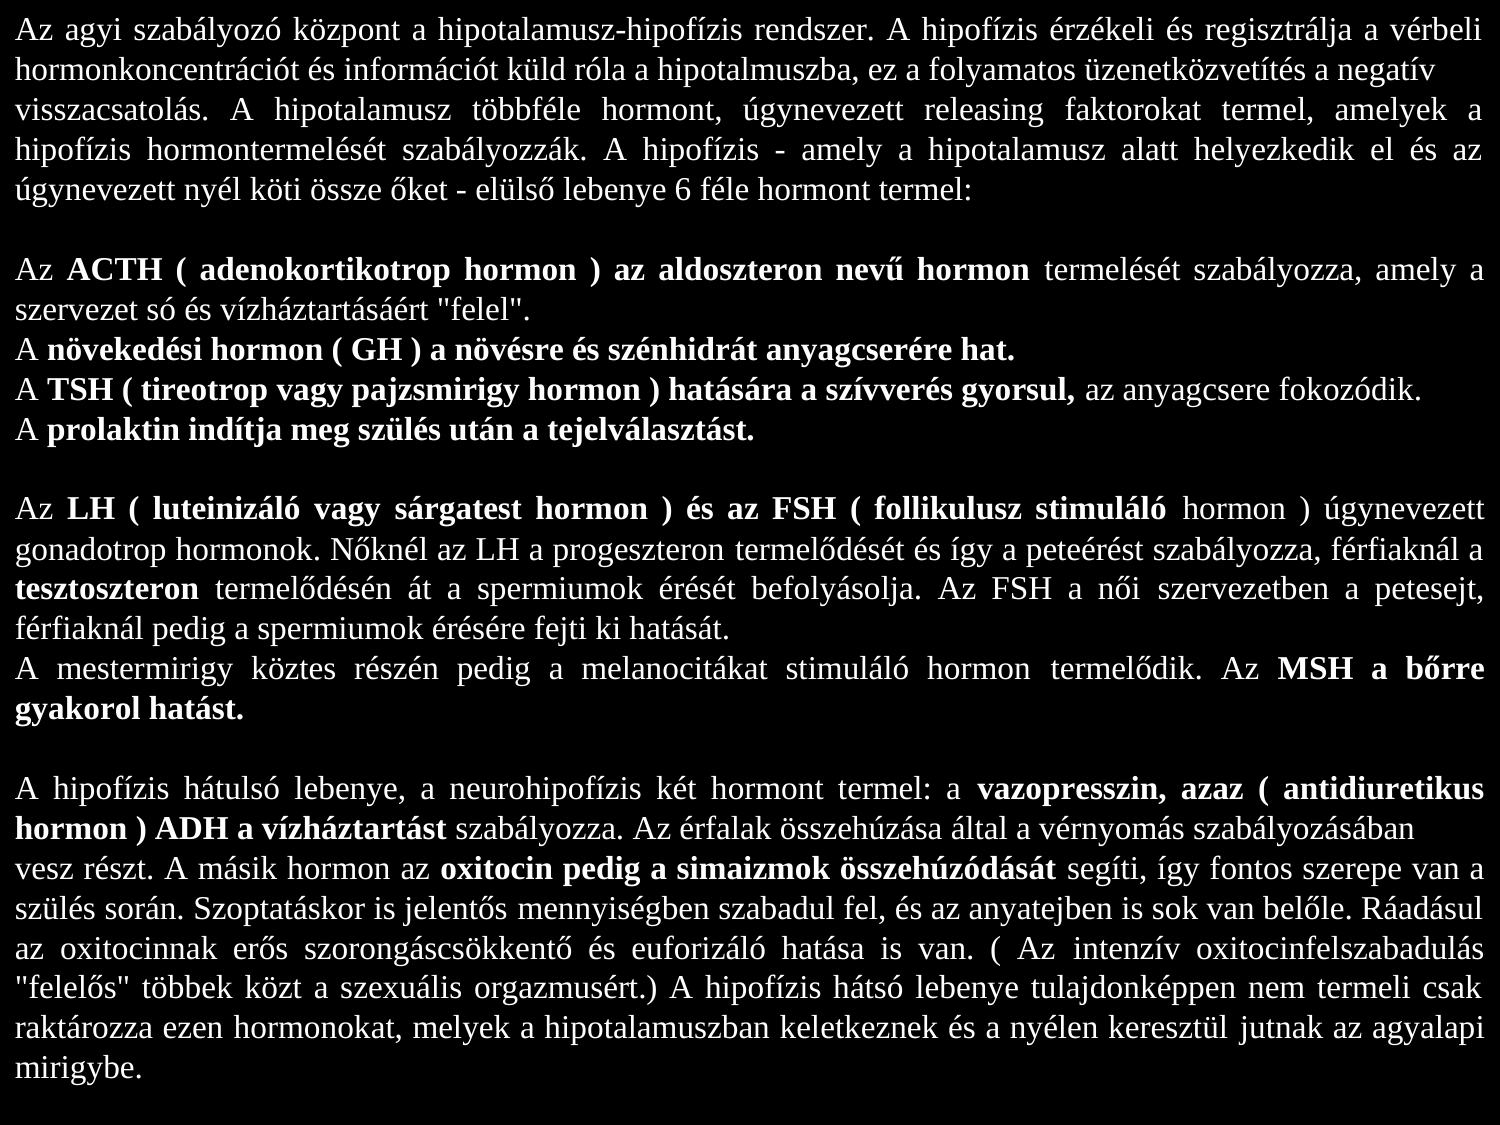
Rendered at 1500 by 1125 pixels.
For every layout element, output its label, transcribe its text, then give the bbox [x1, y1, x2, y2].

text_box Az agyi szabályozó központ a hipotalamusz-hipofízis rendszer. A hipofízis érzékeli és regisztrálja a vérbeli hormonkoncentrációt és információt küld róla a hipotalmuszba, ez a folyamatos üzenetközvetítés a negatív visszacsatolás. A hipotalamusz többféle hormont, úgynevezett releasing faktorokat termel, amelyek a hipofízis hormontermelését szabályozzák. A hipofízis - amely a hipotalamusz alatt helyezkedik el és az úgynevezett nyél köti össze őket - elülső lebenye 6 féle hormont termel: Az ACTH ( adenokortikotrop hormon ) az aldoszteron nevű hormon termelését szabályozza, amely a szervezet só és vízháztartásáért "felel". A növekedési hormon ( GH ) a növésre és szénhidrát anyagcserére hat. A TSH ( tireotrop vagy pajzsmirigy hormon ) hatására a szívverés gyorsul, az anyagcsere fokozódik. A prolaktin indítja meg szülés után a tejelválasztást. Az LH ( luteinizáló vagy sárgatest hormon ) és az FSH ( follikulusz stimuláló hormon ) úgynevezett gonadotrop hormonok. Nőknél az LH a progeszteron termelődését és így a peteérést szabályozza, férfiaknál a tesztoszteron termelődésén át a spermiumok érését befolyásolja. Az FSH a női szervezetben a petesejt, férfiaknál pedig a spermiumok érésére fejti ki hatását. A mestermirigy köztes részén pedig a melanocitákat stimuláló hormon termelődik. Az MSH a bőrre gyakorol hatást. A hipofízis hátulsó lebenye, a neurohipofízis két hormont termel: a vazopresszin, azaz ( antidiuretikus hormon ) ADH a vízháztartást szabályozza. Az érfalak összehúzása által a vérnyomás szabályozásában vesz részt. A másik hormon az oxitocin pedig a simaizmok összehúzódását segíti, így fontos szerepe van a szülés során. Szoptatáskor is jelentős mennyiségben szabadul fel, és az anyatejben is sok van belőle. Ráadásul az oxitocinnak erős szorongáscsökkentő és euforizáló hatása is van. ( Az intenzív oxitocinfelszabadulás "felelős" többek közt a szexuális orgazmusért.) A hipofízis hátsó lebenye tulajdonképpen nem termeli csak raktározza ezen hormonokat, melyek a hipotalamuszban keletkeznek és a nyélen keresztül jutnak az agyalapi mirigybe. [0, 0, 1500, 1094]
